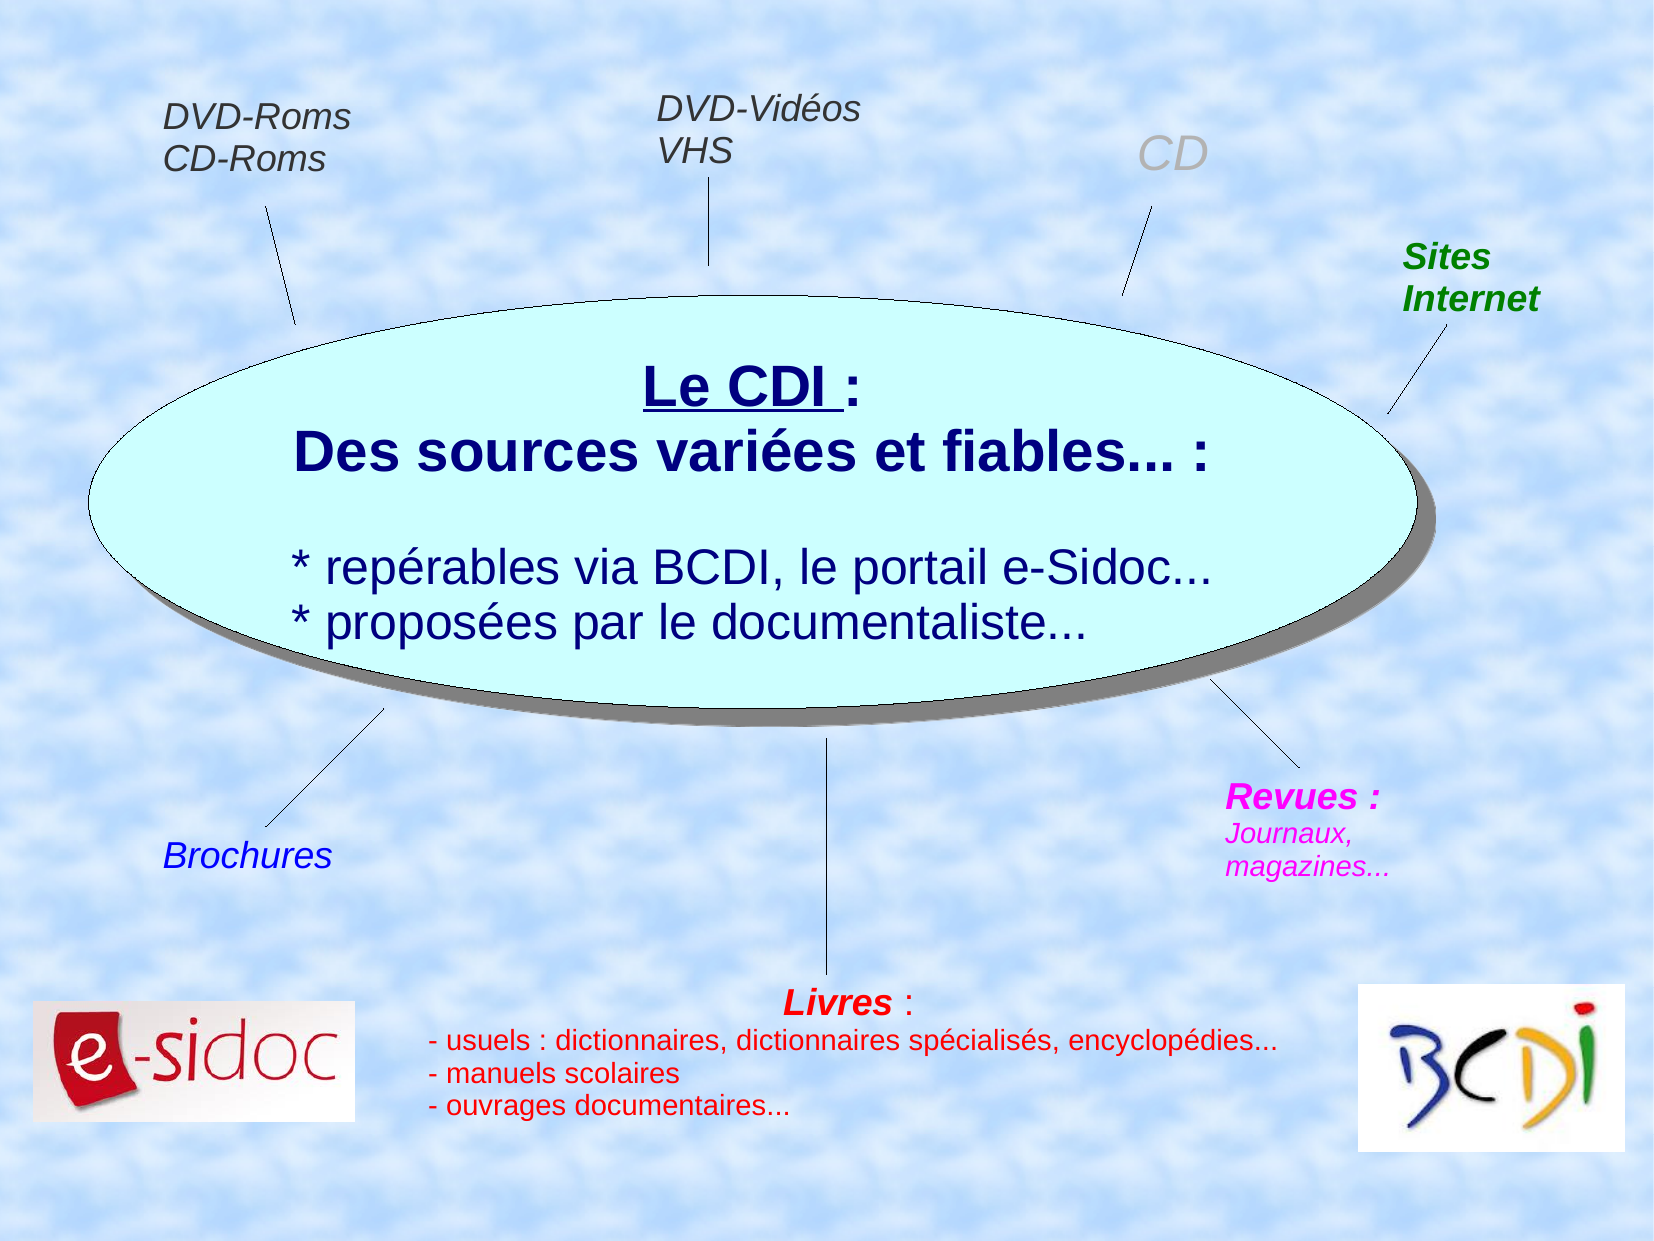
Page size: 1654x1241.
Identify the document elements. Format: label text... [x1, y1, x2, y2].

text_box Sites Internet [1387, 228, 1555, 329]
text_box DVD-Vidéos VHS [641, 80, 877, 179]
text_box DVD-Roms CD-Roms [147, 88, 367, 187]
text_box Le CDI : Des sources variées et fiables... : * repérables via BCDI, le portail e-Sidoc... * proposées par le documentaliste... [88, 295, 1418, 709]
text_box Livres : - usuels : dictionnaires, dictionnaires spécialisés, encyclopédies... - manuels scolaires - ouvrages documentaires... [413, 974, 1295, 1164]
text_box CD [1122, 118, 1224, 189]
text_box [856, 620, 886, 803]
picture [0, 0, 1654, 1241]
text_box Brochures [147, 826, 348, 884]
text_box Revues : Journaux, magazines... [1210, 767, 1424, 891]
